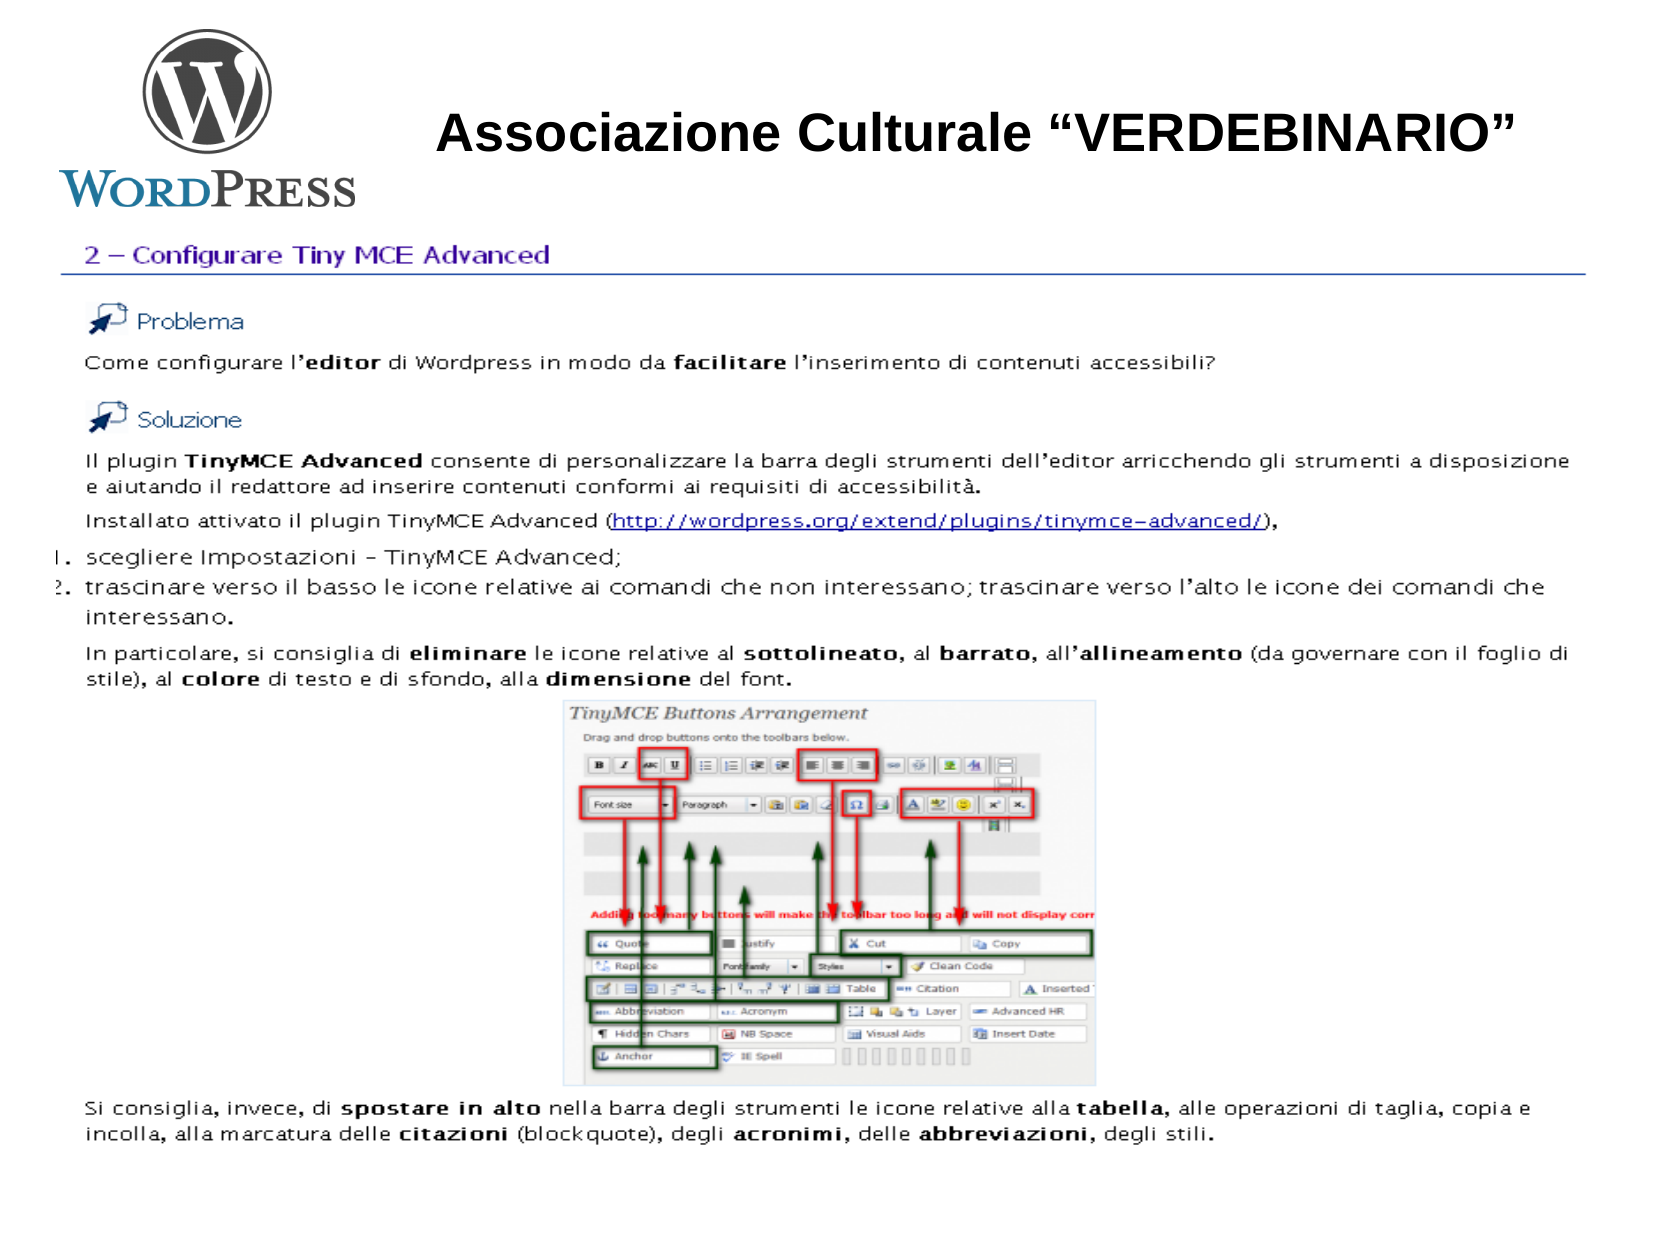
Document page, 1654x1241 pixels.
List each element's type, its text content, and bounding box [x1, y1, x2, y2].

picture [59, 29, 355, 207]
title Associazione Culturale “VERDEBINARIO” [383, 29, 1571, 237]
picture [56, 241, 1595, 1152]
